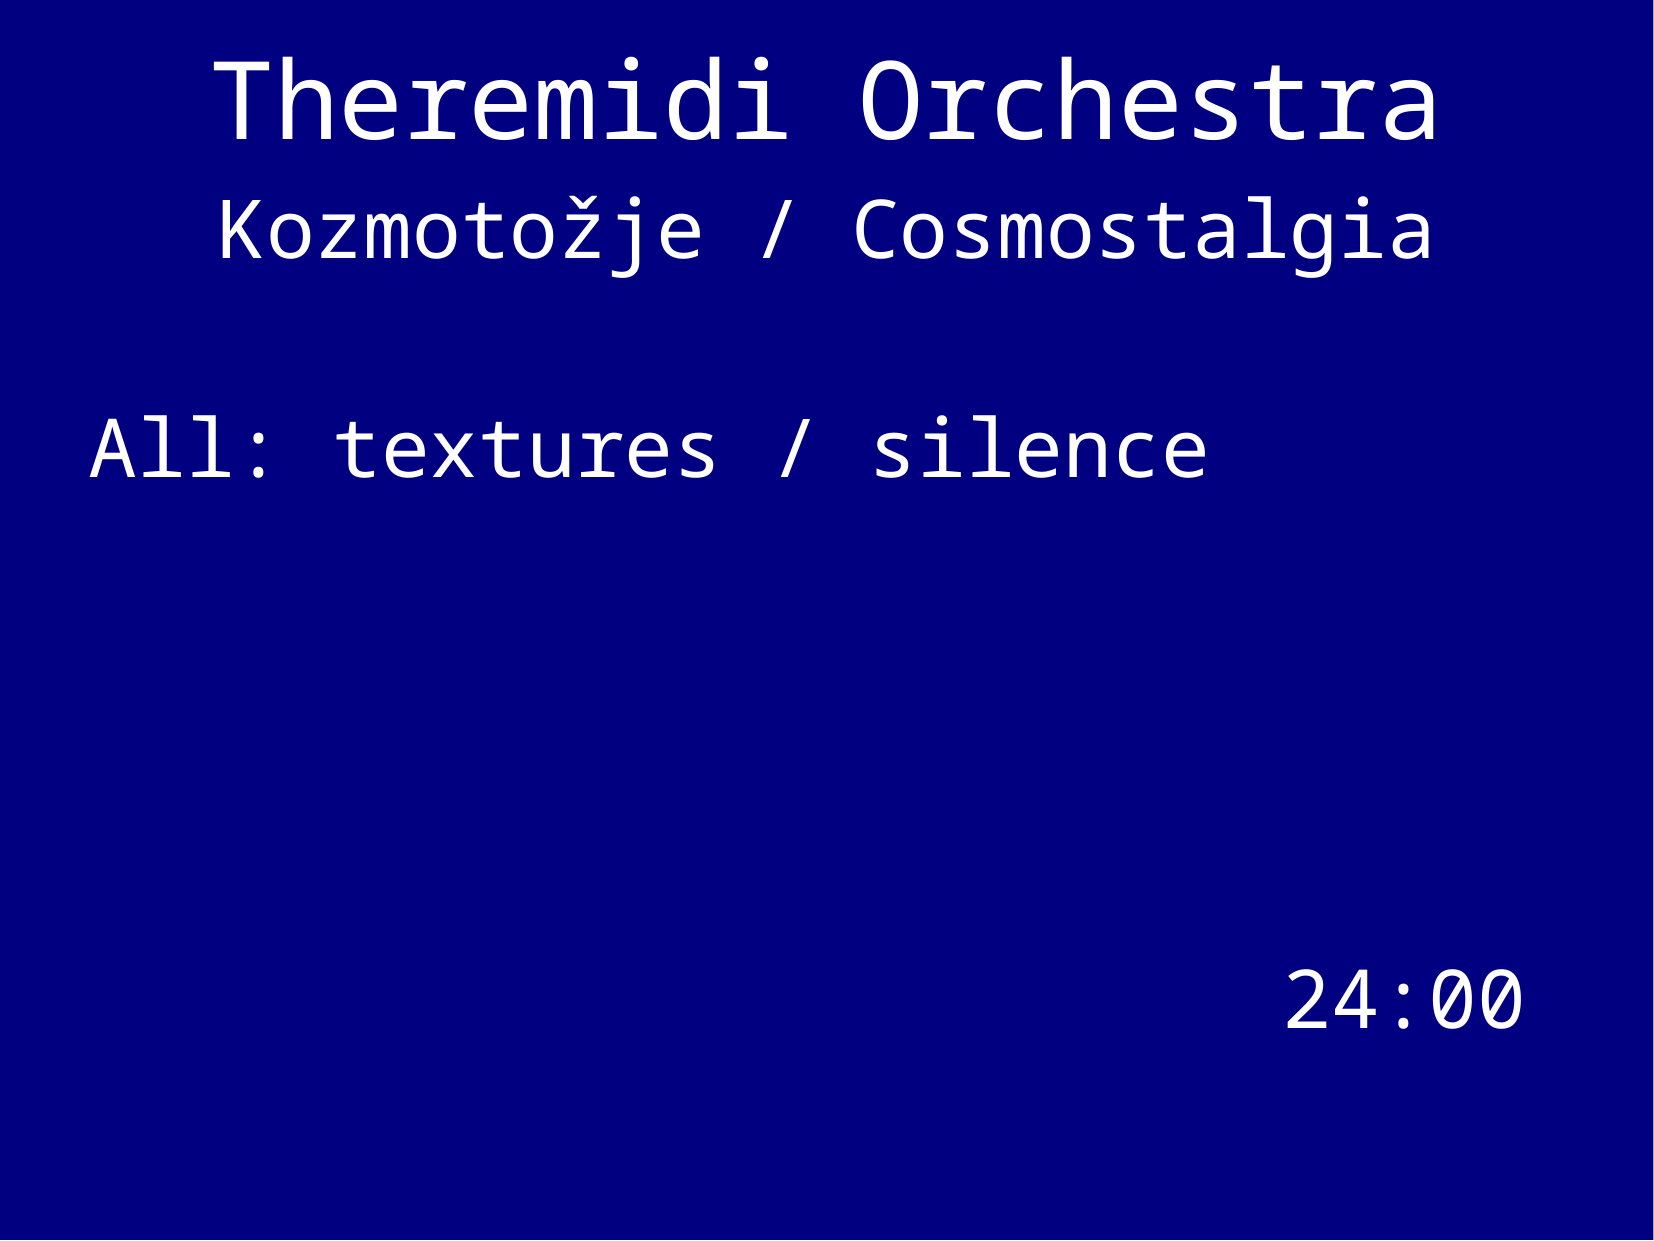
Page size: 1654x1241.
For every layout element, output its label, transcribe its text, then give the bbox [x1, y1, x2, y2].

subtitle All: textures / silence [88, 272, 1566, 1063]
text_box 24:00 [1282, 900, 1620, 1096]
title Theremidi Orchestra Kozmotožje / Cosmostalgia [82, 49, 1571, 257]
